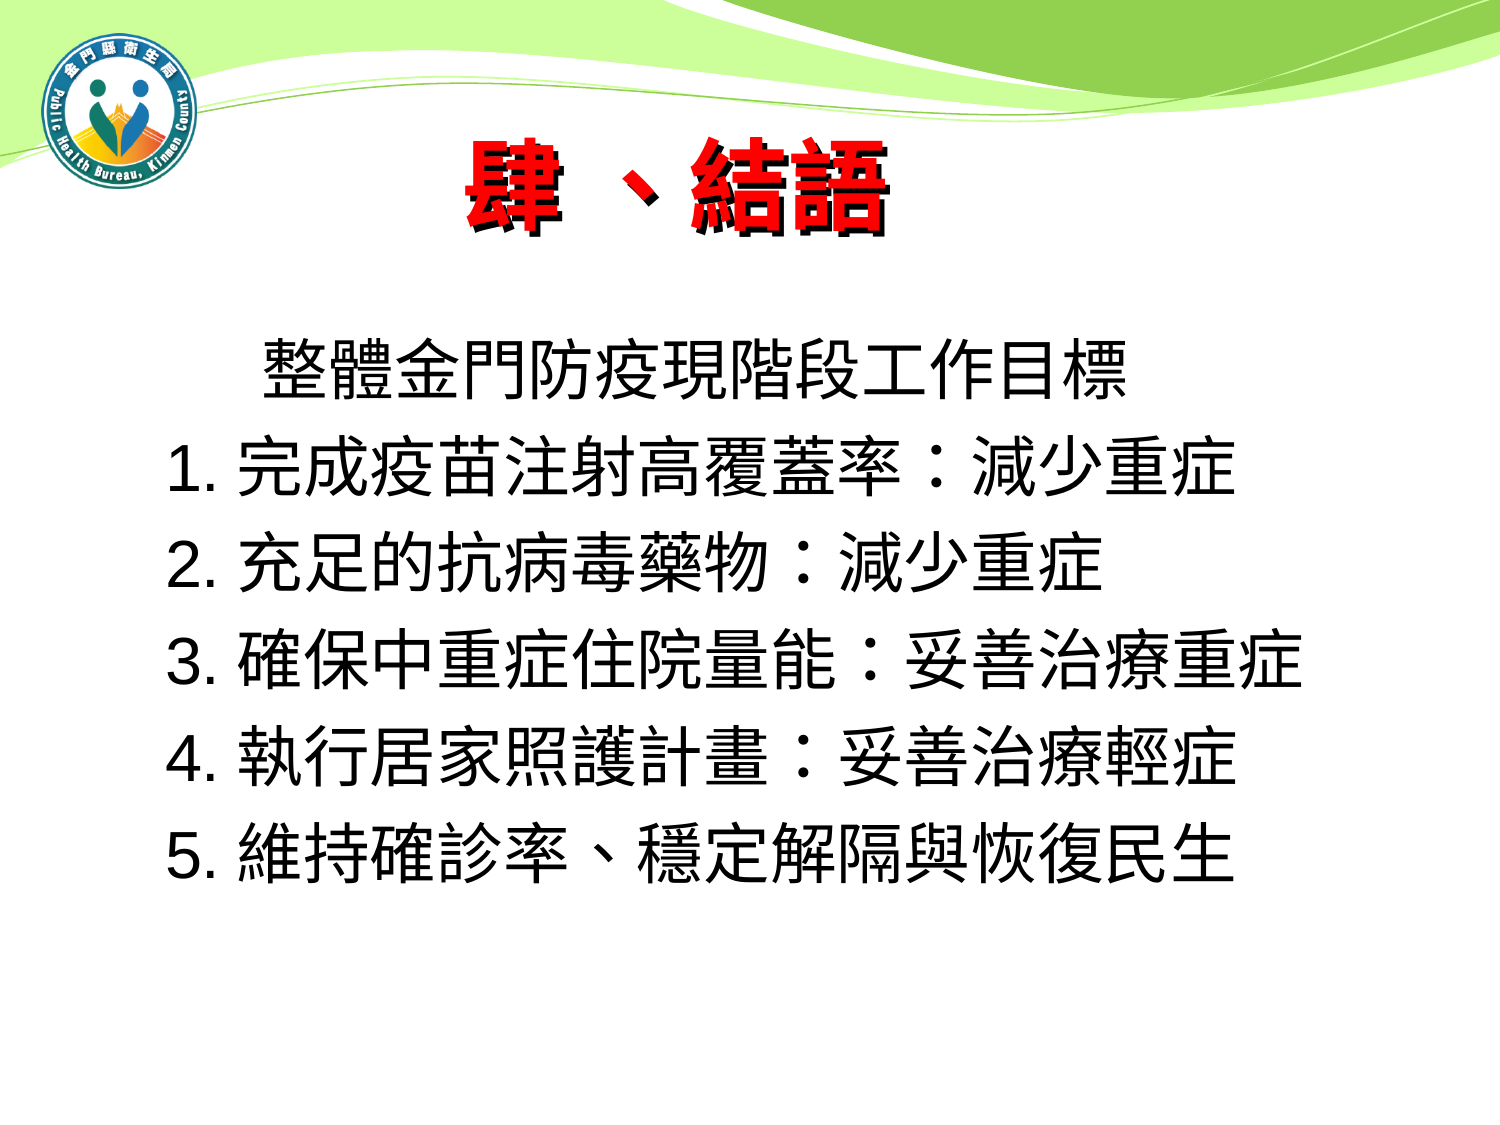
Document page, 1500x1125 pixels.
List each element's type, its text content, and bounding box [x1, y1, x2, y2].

list 整體金門防疫現階段工作目標 1.完成疫苗注射高覆蓋率：減少重症 2.充足的抗病毒藥物：減少重症 3.確保中重症住院量能：妥善治療重症 4.執行居家照護計畫：妥善治療輕症 5.維持確診率、穩定解隔與恢復民生 [150, 320, 1500, 988]
picture [41, 33, 197, 148]
title 肆 、結語 [0, 148, 1351, 337]
